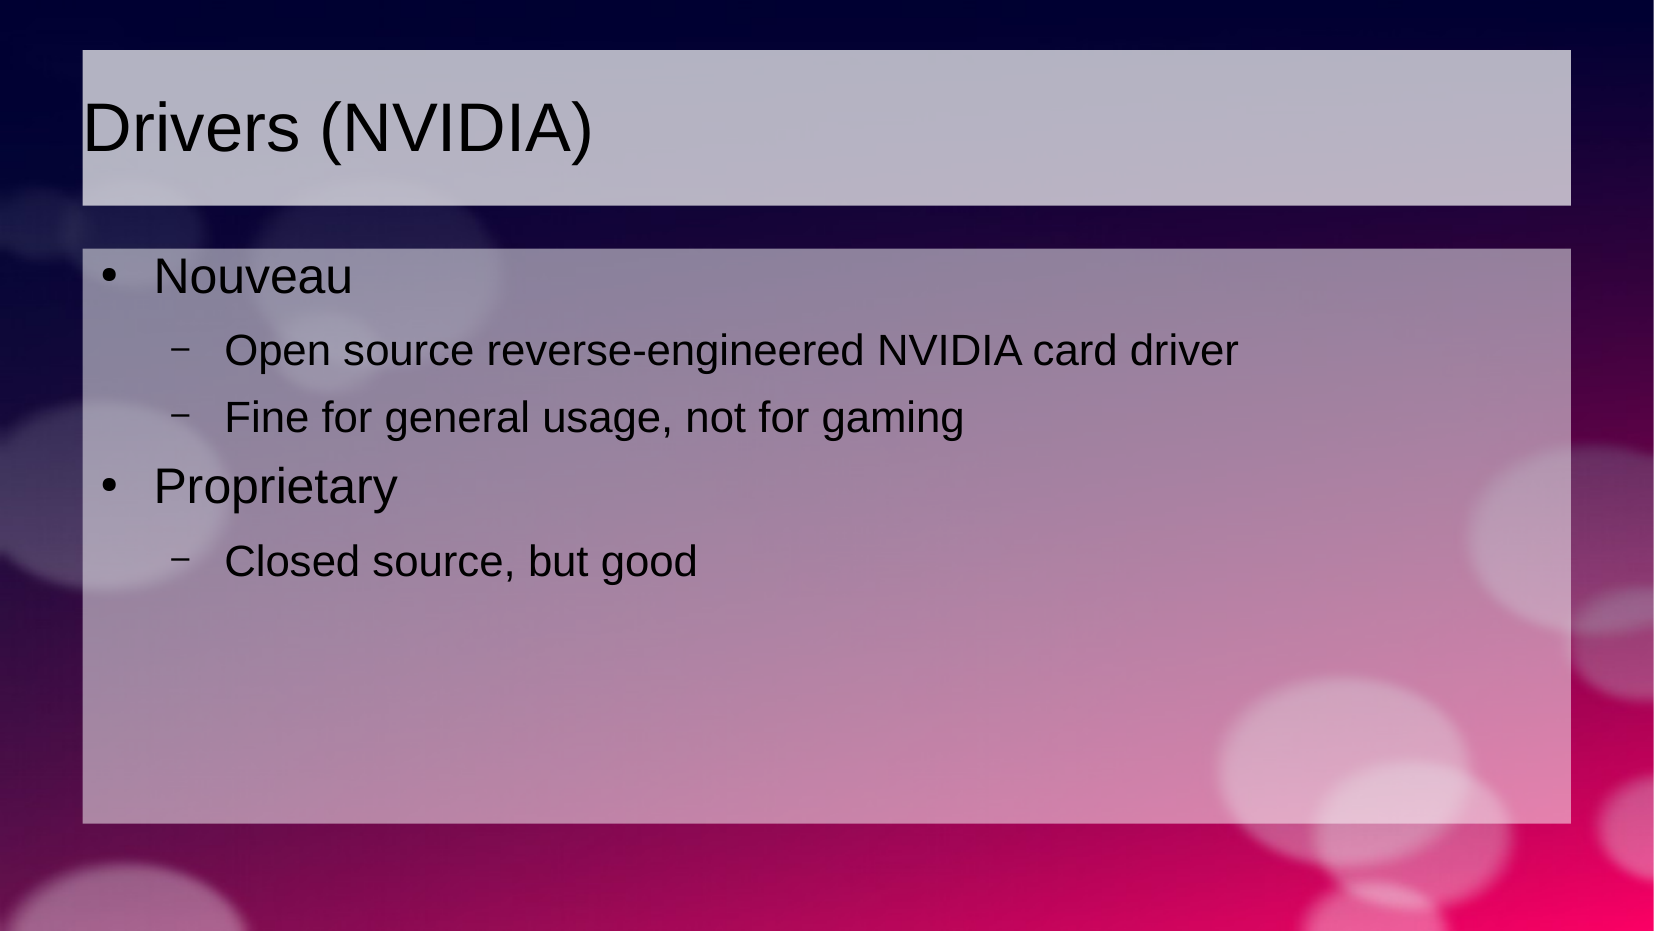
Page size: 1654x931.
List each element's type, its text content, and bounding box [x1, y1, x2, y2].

title Drivers (NVIDIA) [82, 50, 1571, 206]
list Nouveau Open source reverse-engineered NVIDIA card driver Fine for general usage, not for gaming Proprietary Closed source, but good [82, 248, 1571, 824]
picture [0, 0, 1654, 931]
